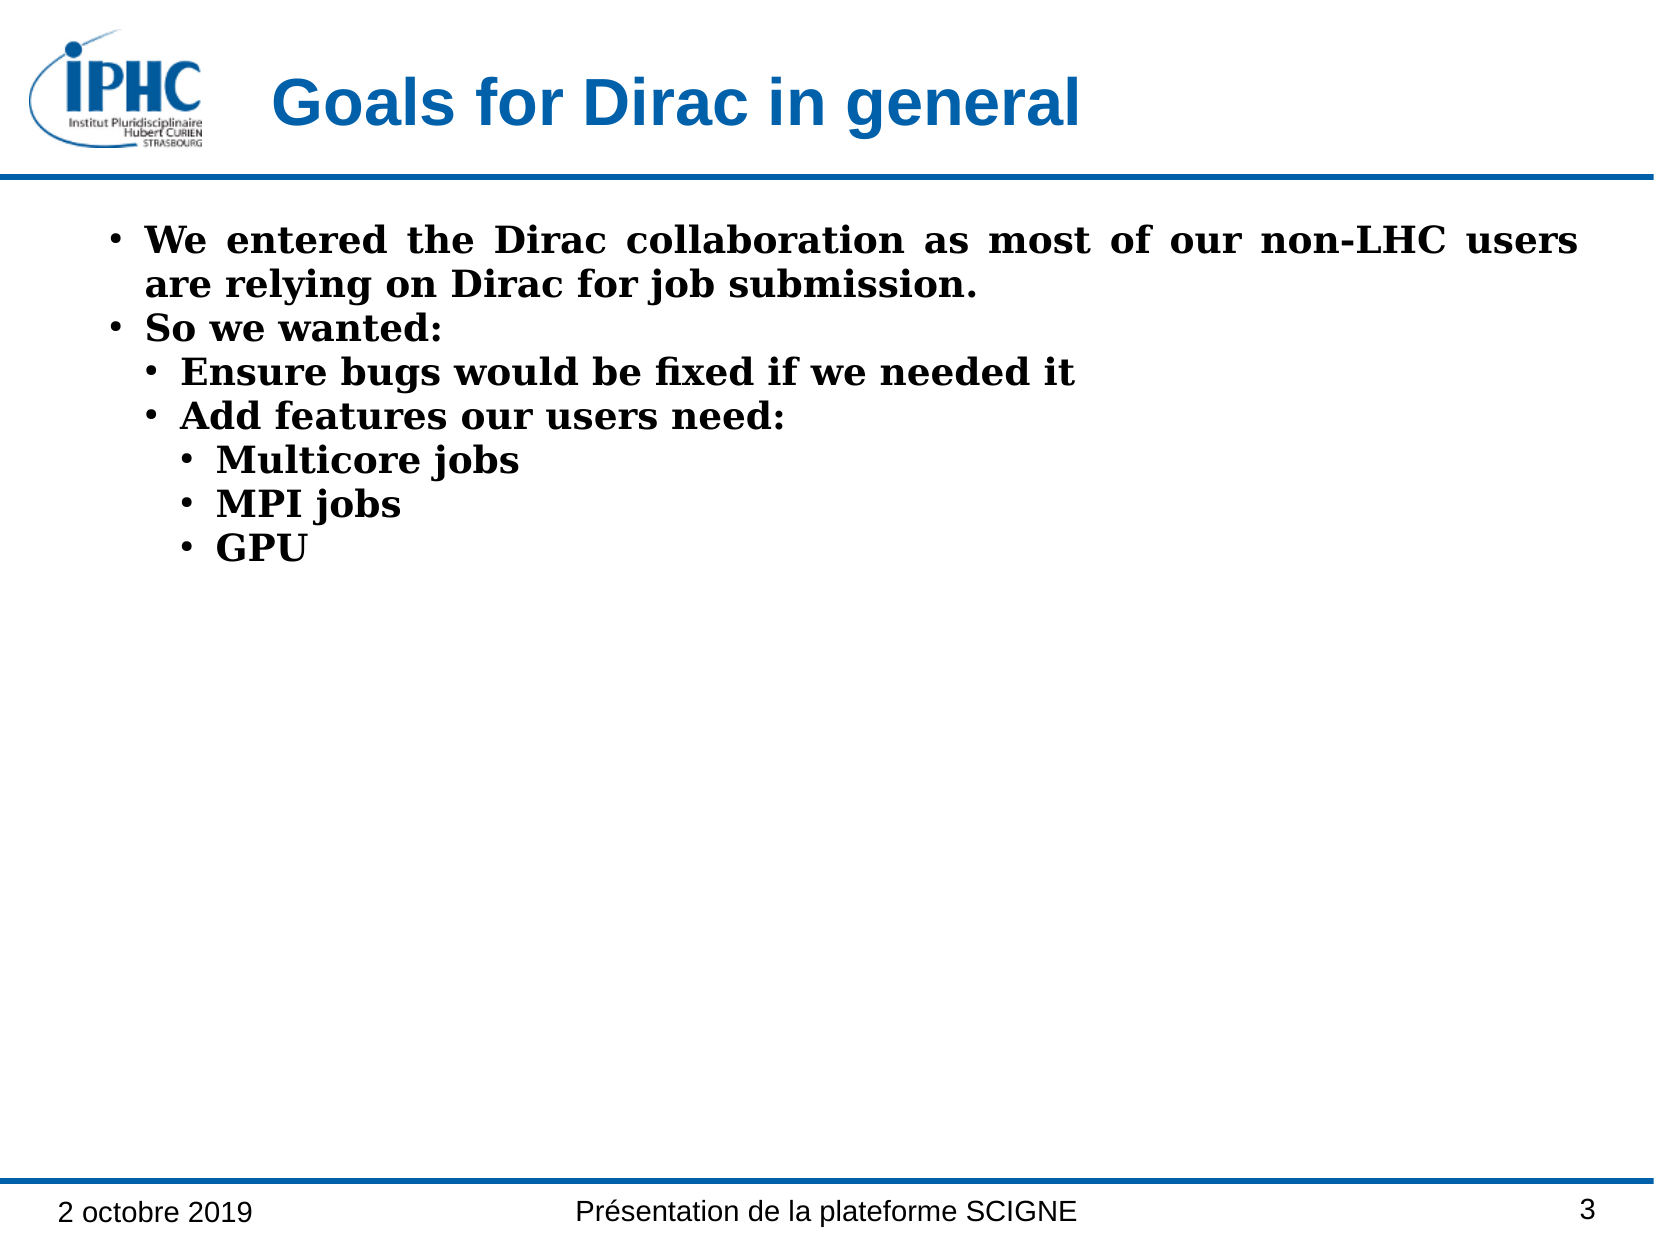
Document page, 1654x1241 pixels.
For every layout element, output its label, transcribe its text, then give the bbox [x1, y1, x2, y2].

text_box Goals for Dirac in general [257, 58, 1625, 148]
text_box We entered the Dirac collaboration as most of our non-LHC users are relying on Dirac for job submission. So we wanted: Ensure bugs would be fixed if we needed it Add features our users need: Multicore jobs MPI jobs GPU [59, 210, 1595, 578]
picture [29, 29, 202, 148]
